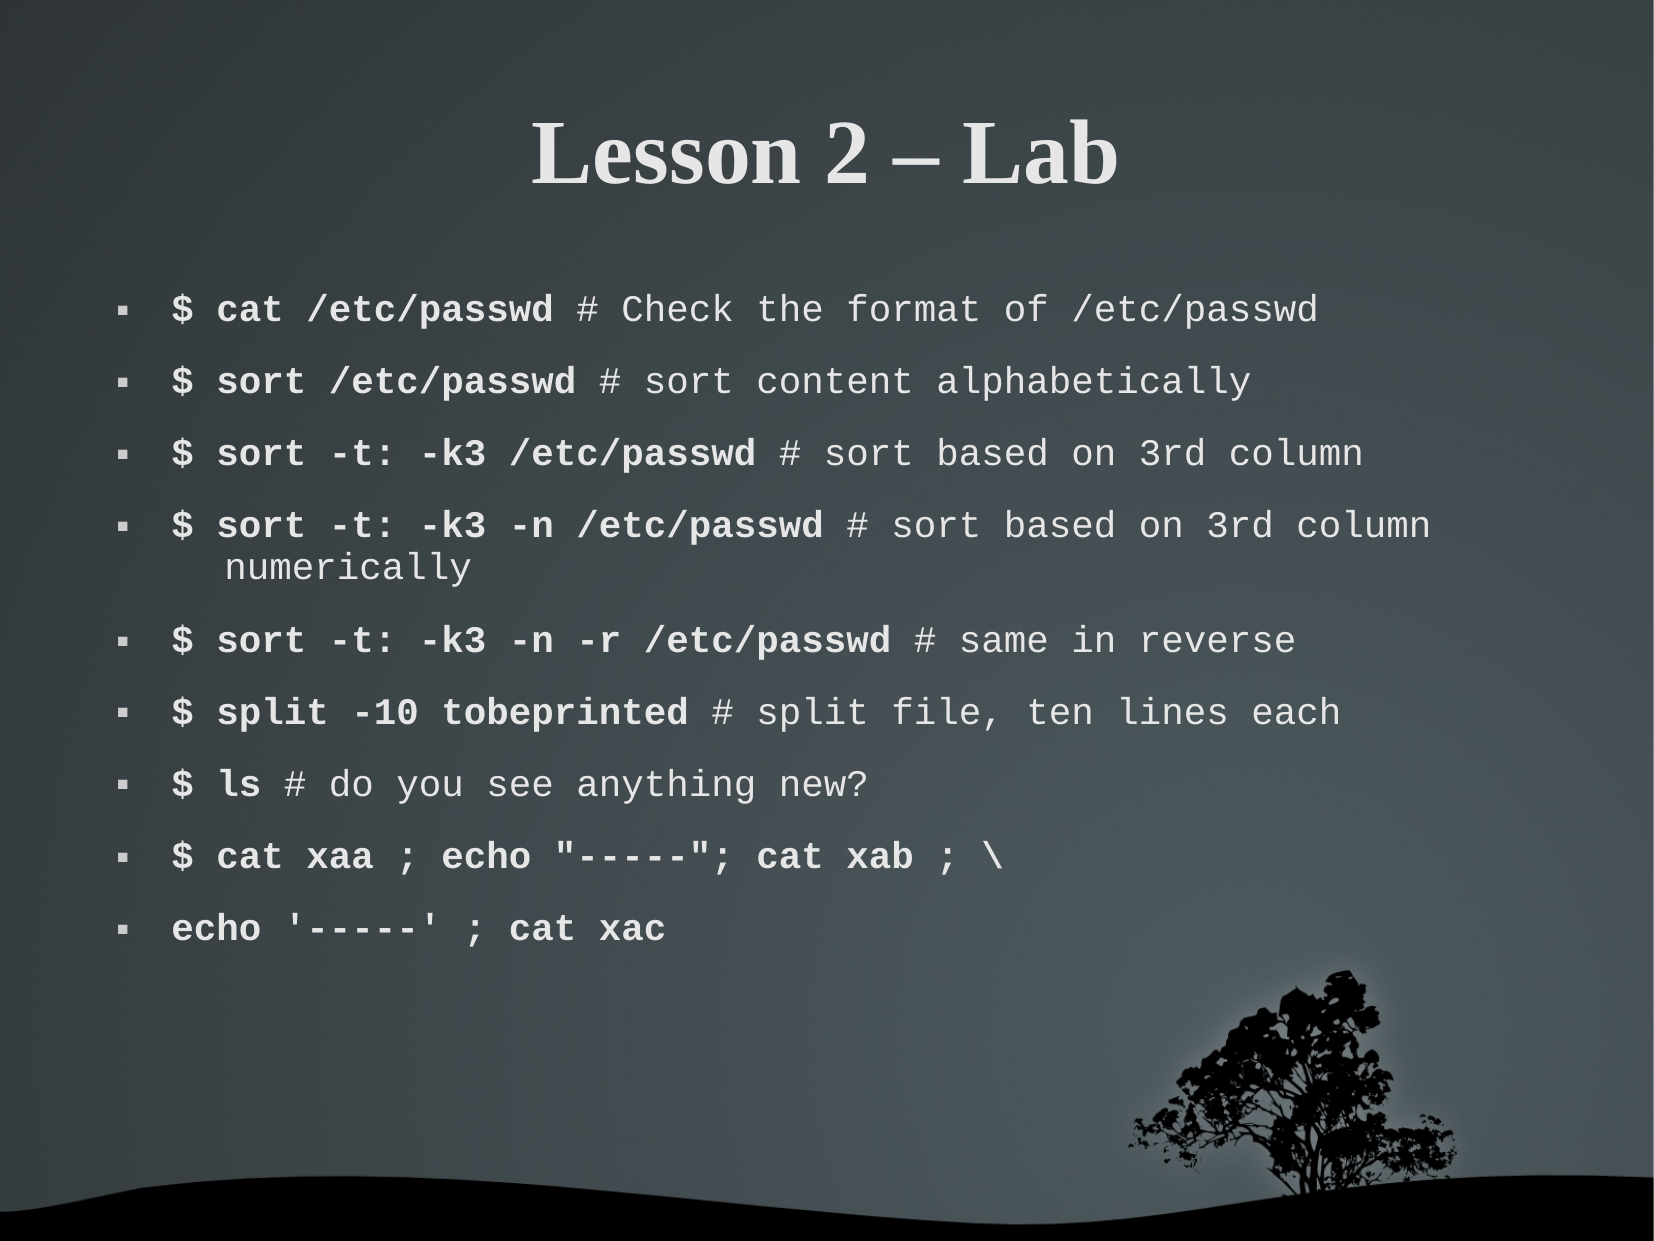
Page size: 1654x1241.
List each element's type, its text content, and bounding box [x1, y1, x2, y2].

picture [0, 0, 1654, 1241]
title Lesson 2 – Lab [82, 49, 1571, 257]
list $ cat /etc/passwd # Check the format of /etc/passwd $ sort /etc/passwd # sort content alphabetically $ sort -t: -k3 /etc/passwd # sort based on 3rd column $ sort -t: -k3 -n /etc/passwd # sort based on 3rd column numerically $ sort -t: -k3 -n -r /etc/passwd # same in reverse $ split -10 tobeprinted # split file, ten lines each $ ls # do you see anything new? $ cat xaa ; echo "-----"; cat xab ; \ echo '-----' ; cat xac [82, 290, 1571, 1109]
